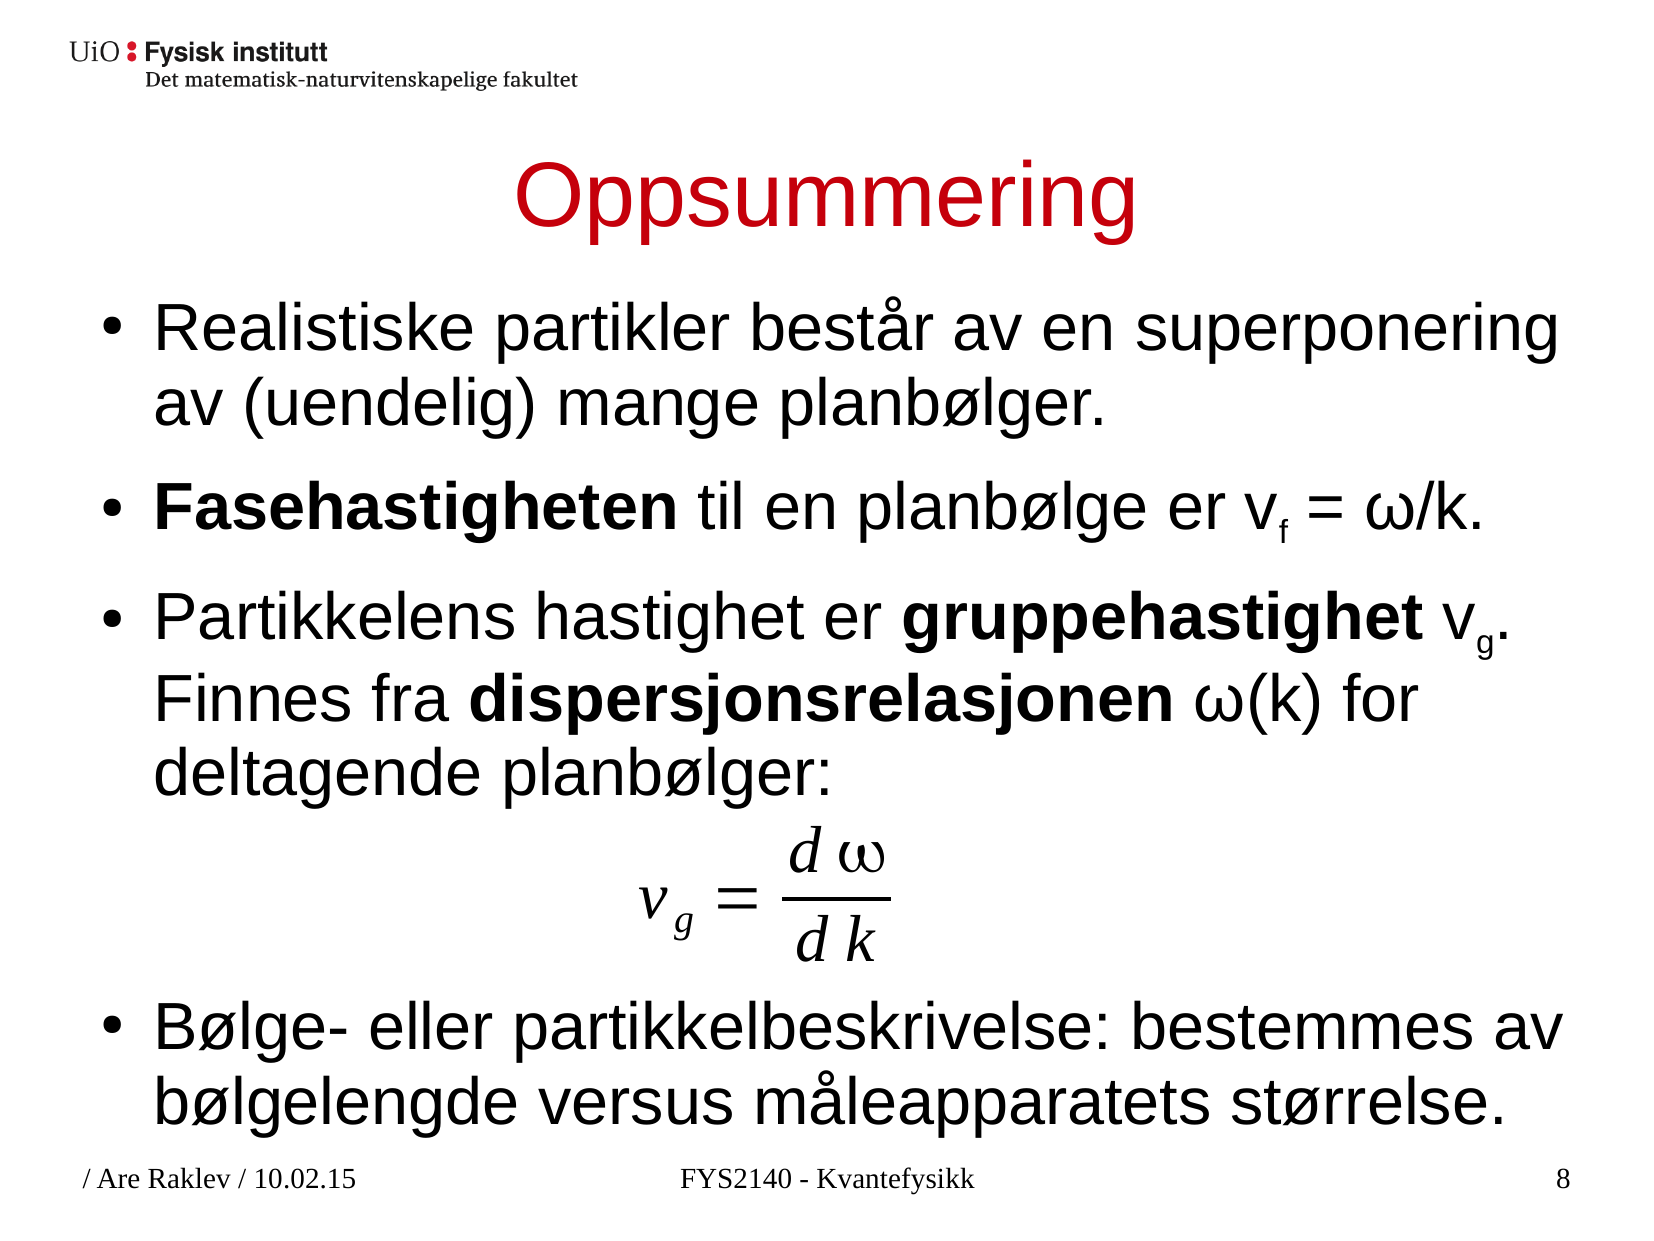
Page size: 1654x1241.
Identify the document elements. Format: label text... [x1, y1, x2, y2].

chart [630, 811, 901, 978]
picture [68, 37, 581, 93]
title Oppsummering [82, 90, 1571, 290]
list Realistiske partikler består av en superponering av (uendelig) mange planbølger. Fasehastigheten til en planbølge er vf = ω/k. Partikkelens hastighet er gruppehastighet vg. Finnes fra dispersjonsrelasjonen ω(k) for deltagende planbølger: Bølge- eller partikkelbeskrivelse: bestemmes av bølgelengde versus måleapparatets størrelse. [82, 290, 1576, 1137]
